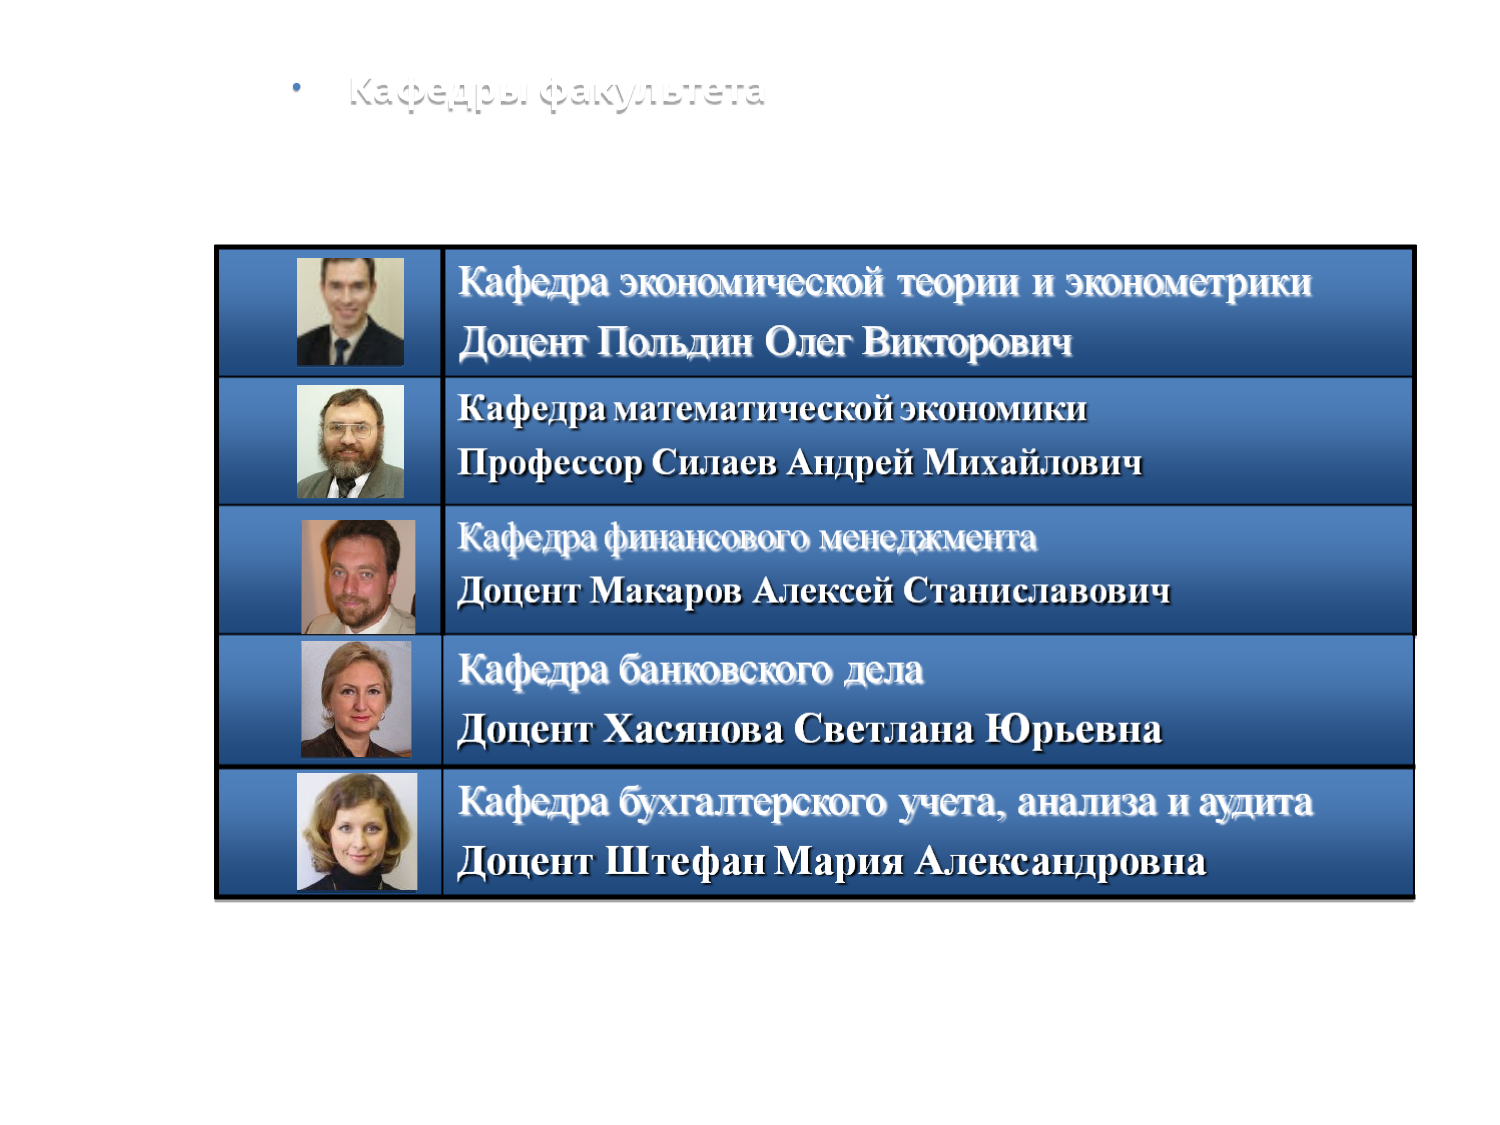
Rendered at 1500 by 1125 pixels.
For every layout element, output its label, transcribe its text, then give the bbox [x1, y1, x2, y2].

text_box Кафедры факультета [276, 56, 1426, 170]
picture [204, 234, 1426, 908]
